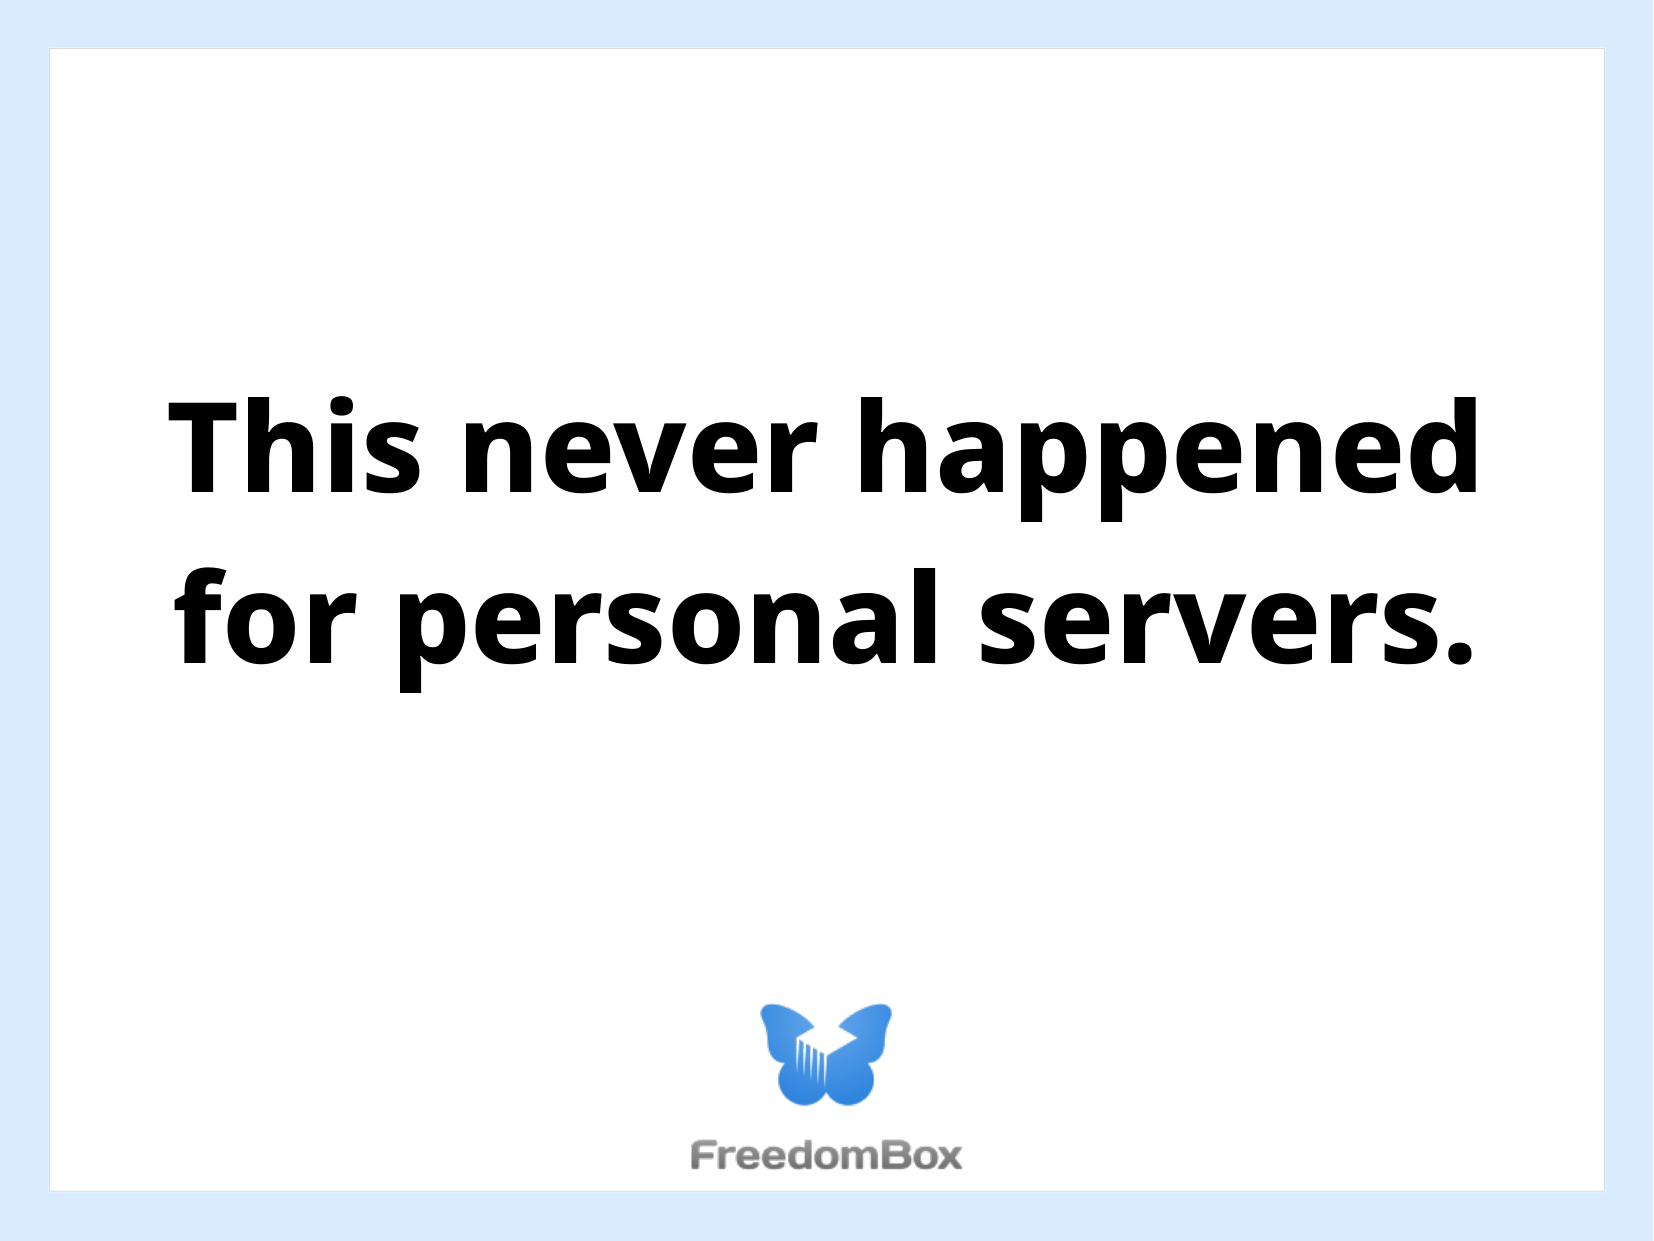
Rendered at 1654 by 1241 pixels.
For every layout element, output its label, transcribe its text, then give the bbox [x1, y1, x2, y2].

subtitle This never happened for personal servers. [82, 49, 1571, 1010]
picture [0, 0, 1654, 1241]
